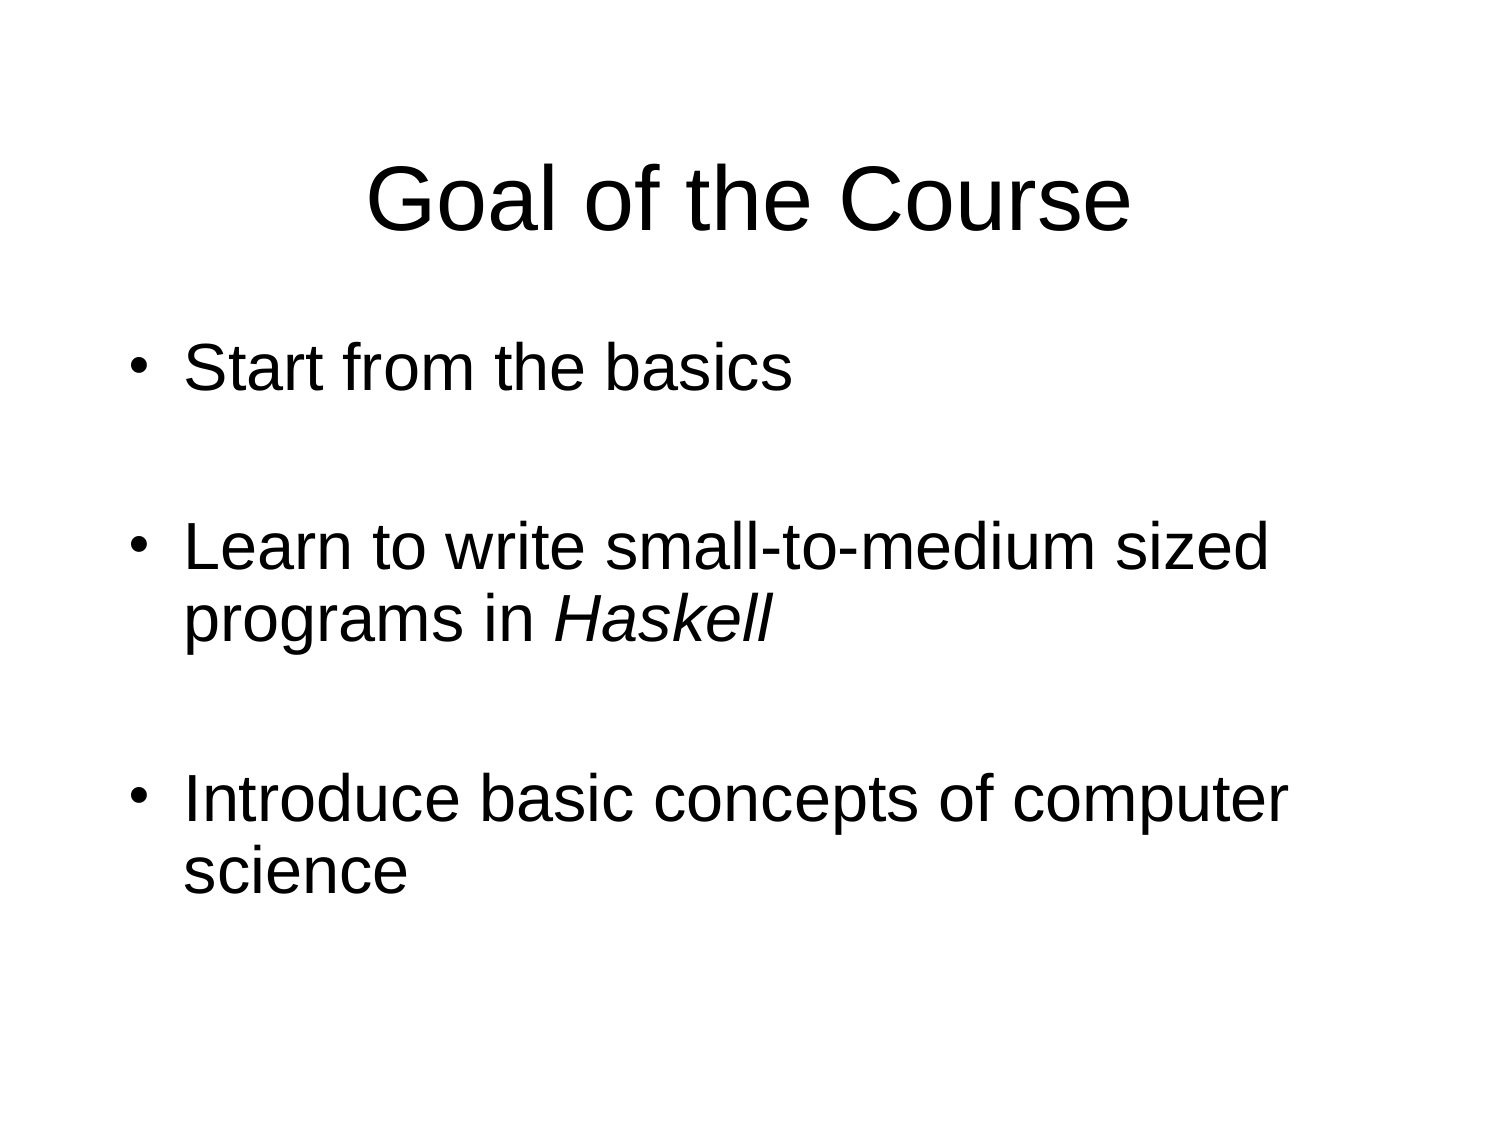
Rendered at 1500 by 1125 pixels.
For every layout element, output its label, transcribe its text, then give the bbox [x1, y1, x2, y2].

list Start from the basics Learn to write small-to-medium sized programs in Haskell Introduce basic concepts of computer science [112, 324, 1388, 1000]
title Goal of the Course [112, 99, 1388, 288]
